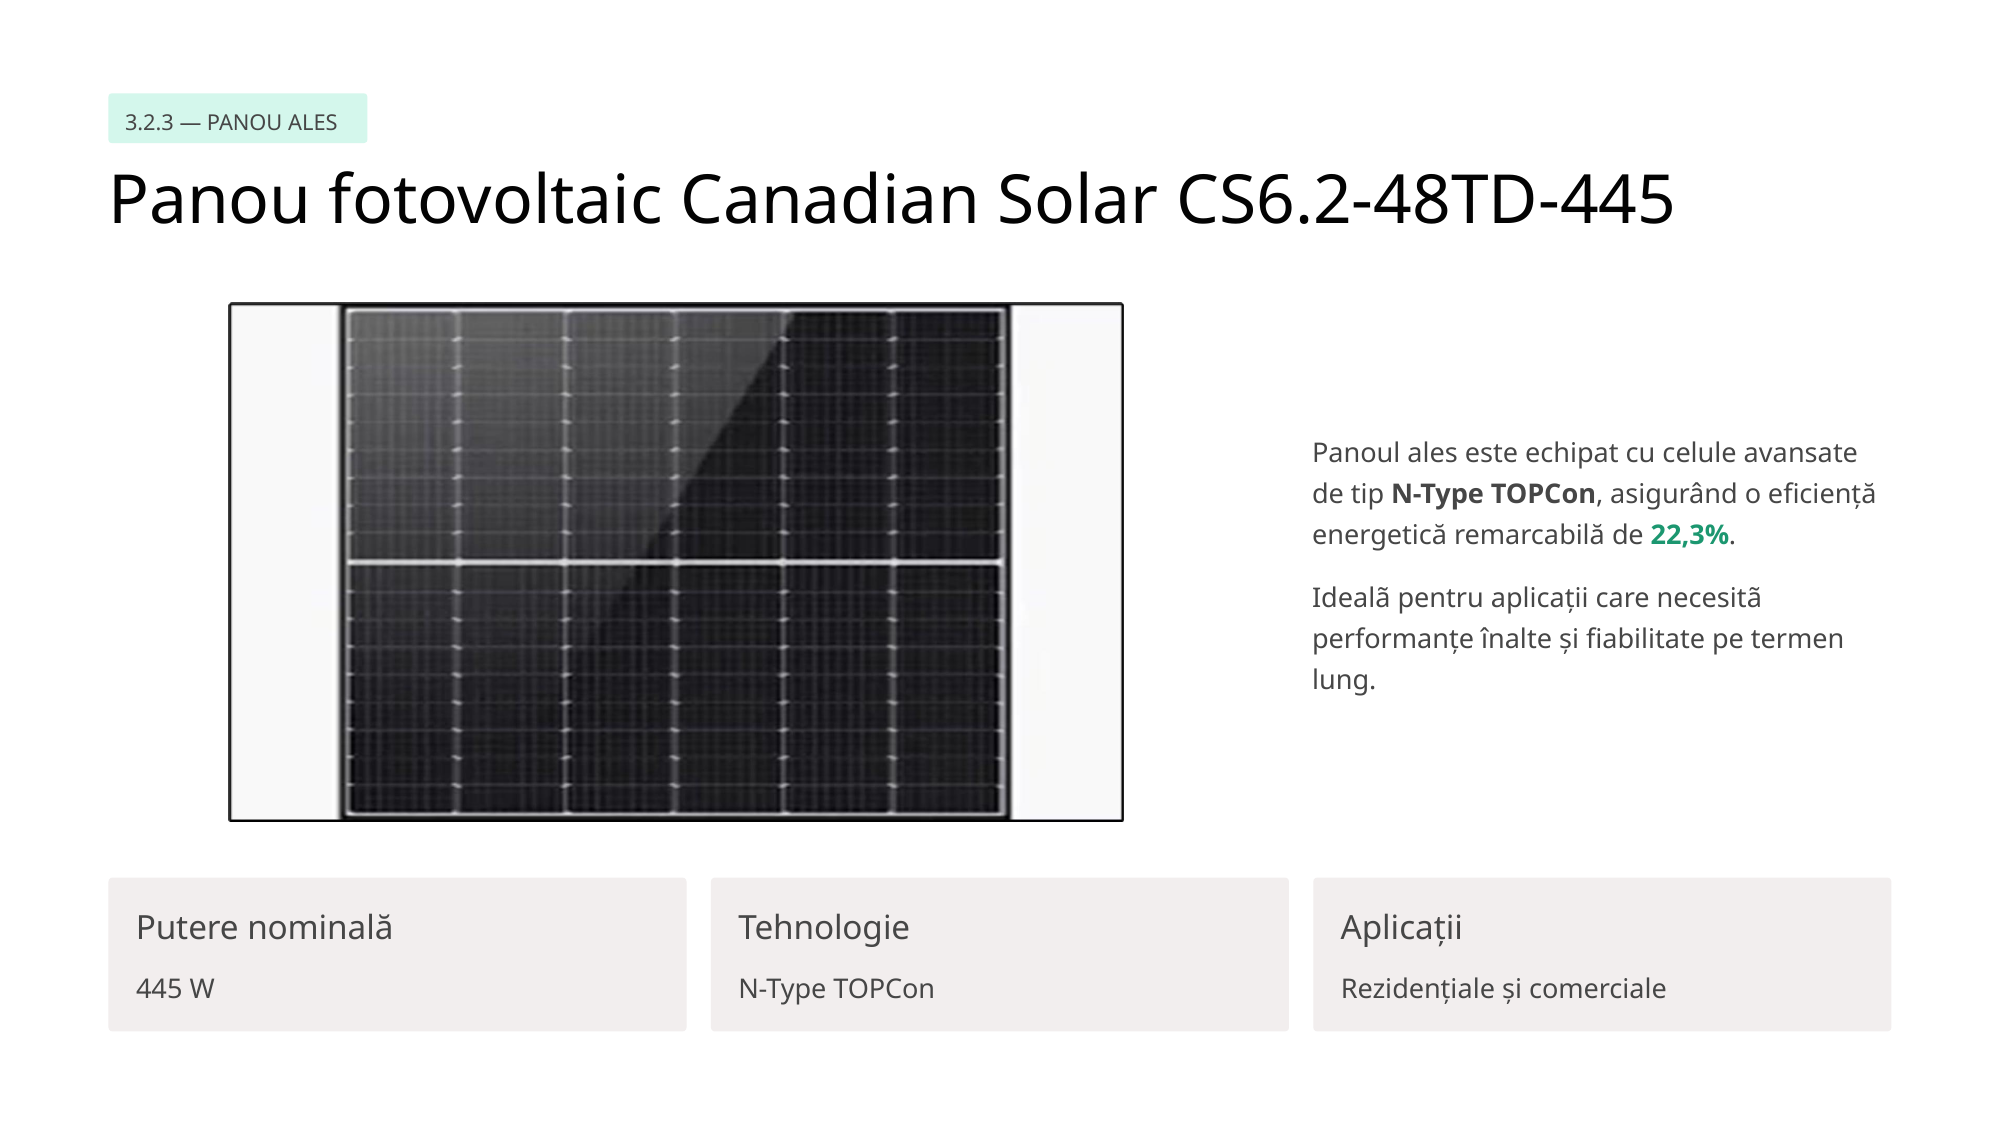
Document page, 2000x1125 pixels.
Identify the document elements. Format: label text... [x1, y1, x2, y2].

text_box Tehnologie [738, 905, 1082, 948]
text_box Aplicații [1340, 905, 1685, 948]
text_box [108, 877, 687, 1032]
picture [228, 302, 1124, 823]
text_box [710, 877, 1289, 1032]
text_box [1313, 877, 1892, 1032]
text_box N-Type TOPCon [738, 962, 1262, 1004]
text_box Panoul ales este echipat cu celule avansate de tip N-Type TOPCon, asigurând o eficiență energetică remarcabilă de 22,3%. Idealã pentru aplicații care necesitã performanțe înalte și fiabilitate pe termen lung. [1312, 427, 1893, 698]
text_box Putere nominală [135, 905, 480, 948]
text_box 3.2.3 — PANOU ALES [124, 101, 451, 135]
text_box Rezidențiale și comerciale [1340, 962, 1864, 1004]
text_box 445 W [135, 962, 660, 1004]
text_box Panou fotovoltaic Canadian Solar CS6.2-48TD-445 [108, 152, 1884, 239]
text_box [108, 93, 368, 144]
